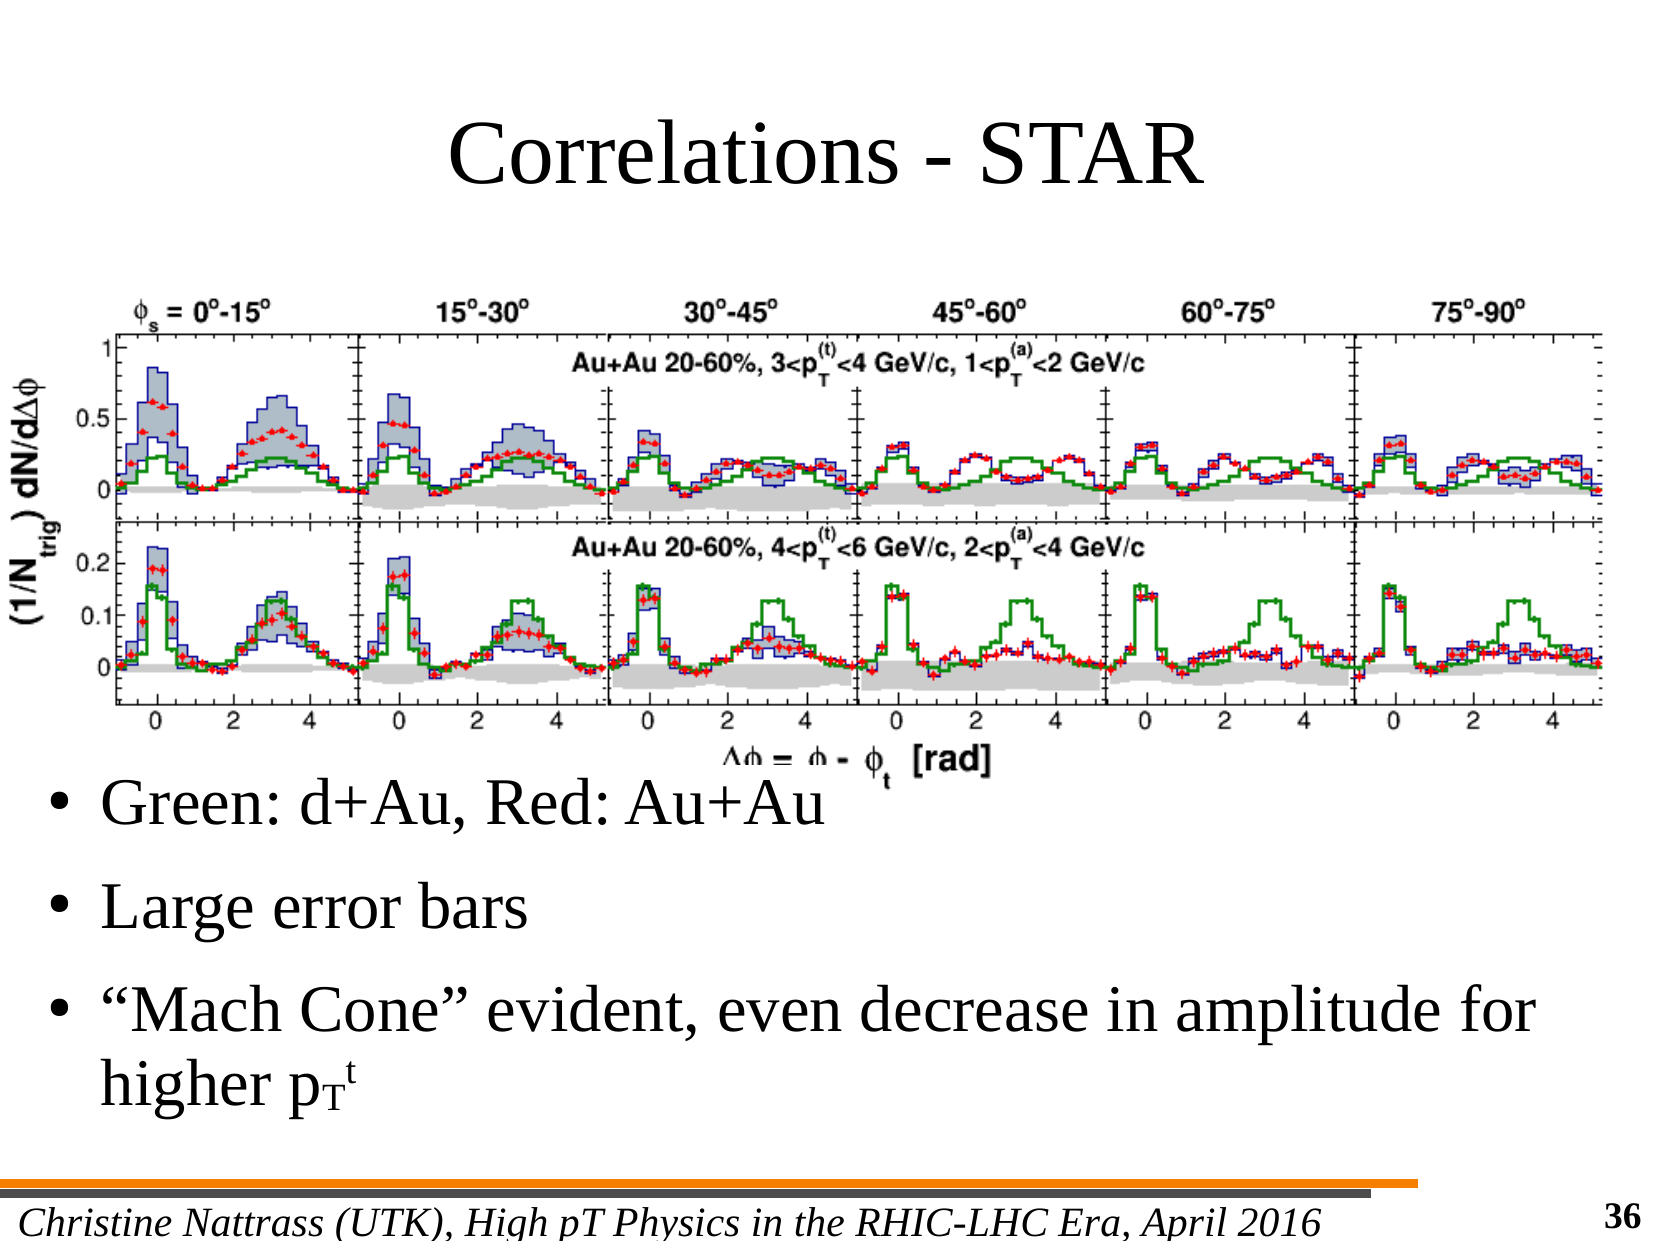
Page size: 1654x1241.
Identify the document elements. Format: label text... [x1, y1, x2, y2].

list Green: d+Au, Red: Au+Au Large error bars “Mach Cone” evident, even decrease in amplitude for higher pTt [30, 765, 1636, 1126]
title Correlations - STAR [82, 49, 1571, 257]
picture [3, 289, 1654, 794]
